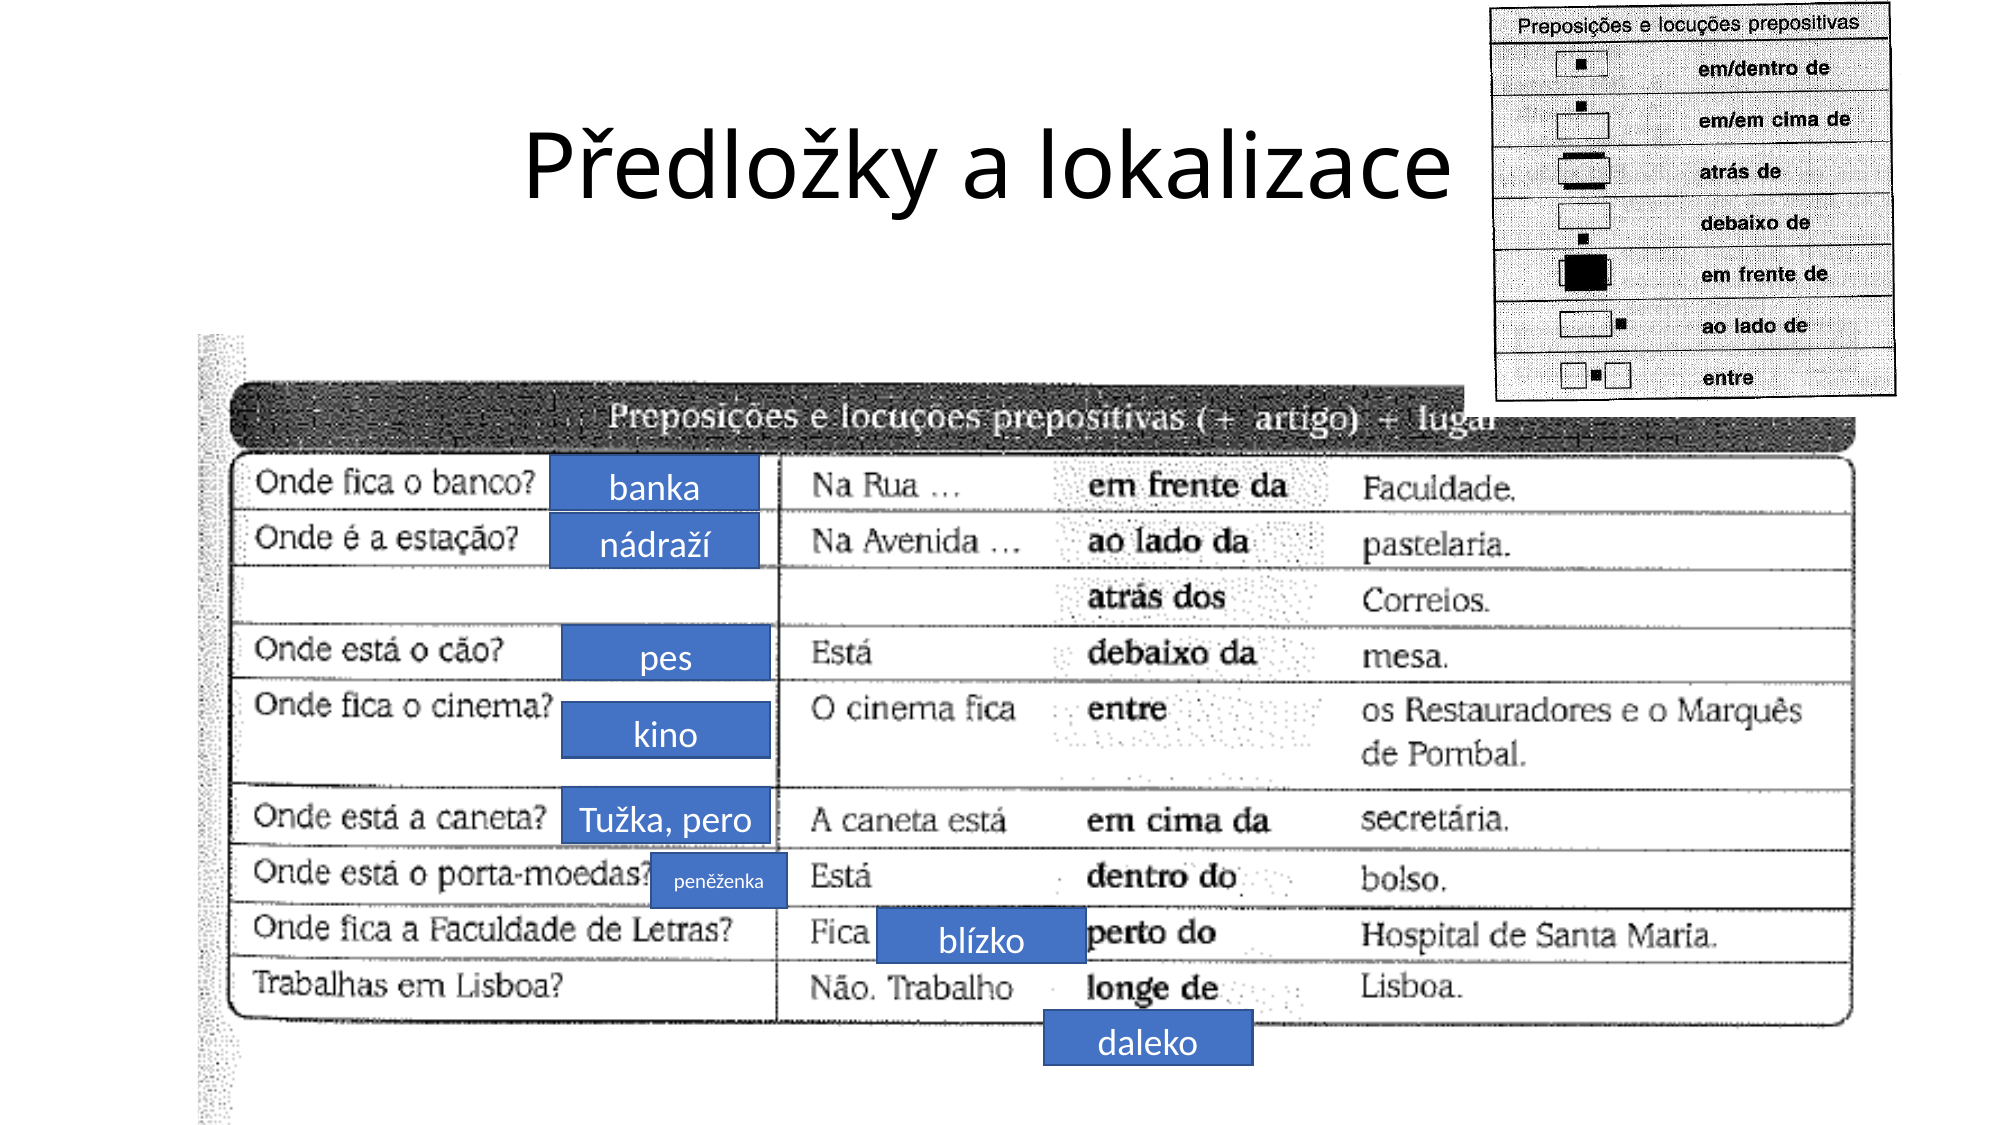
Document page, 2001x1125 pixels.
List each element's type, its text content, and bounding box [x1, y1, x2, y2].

text_box nádraží [550, 513, 759, 568]
text_box kino [562, 702, 770, 758]
title Předložky a lokalizace [137, 59, 1464, 278]
picture [197, 0, 1921, 1125]
text_box peněženka [651, 853, 787, 908]
text_box pes [562, 625, 770, 680]
text_box banka [550, 455, 759, 510]
text_box Tužka, pero [562, 787, 770, 843]
text_box daleko [1044, 1010, 1253, 1065]
text_box blízko [877, 908, 1086, 963]
